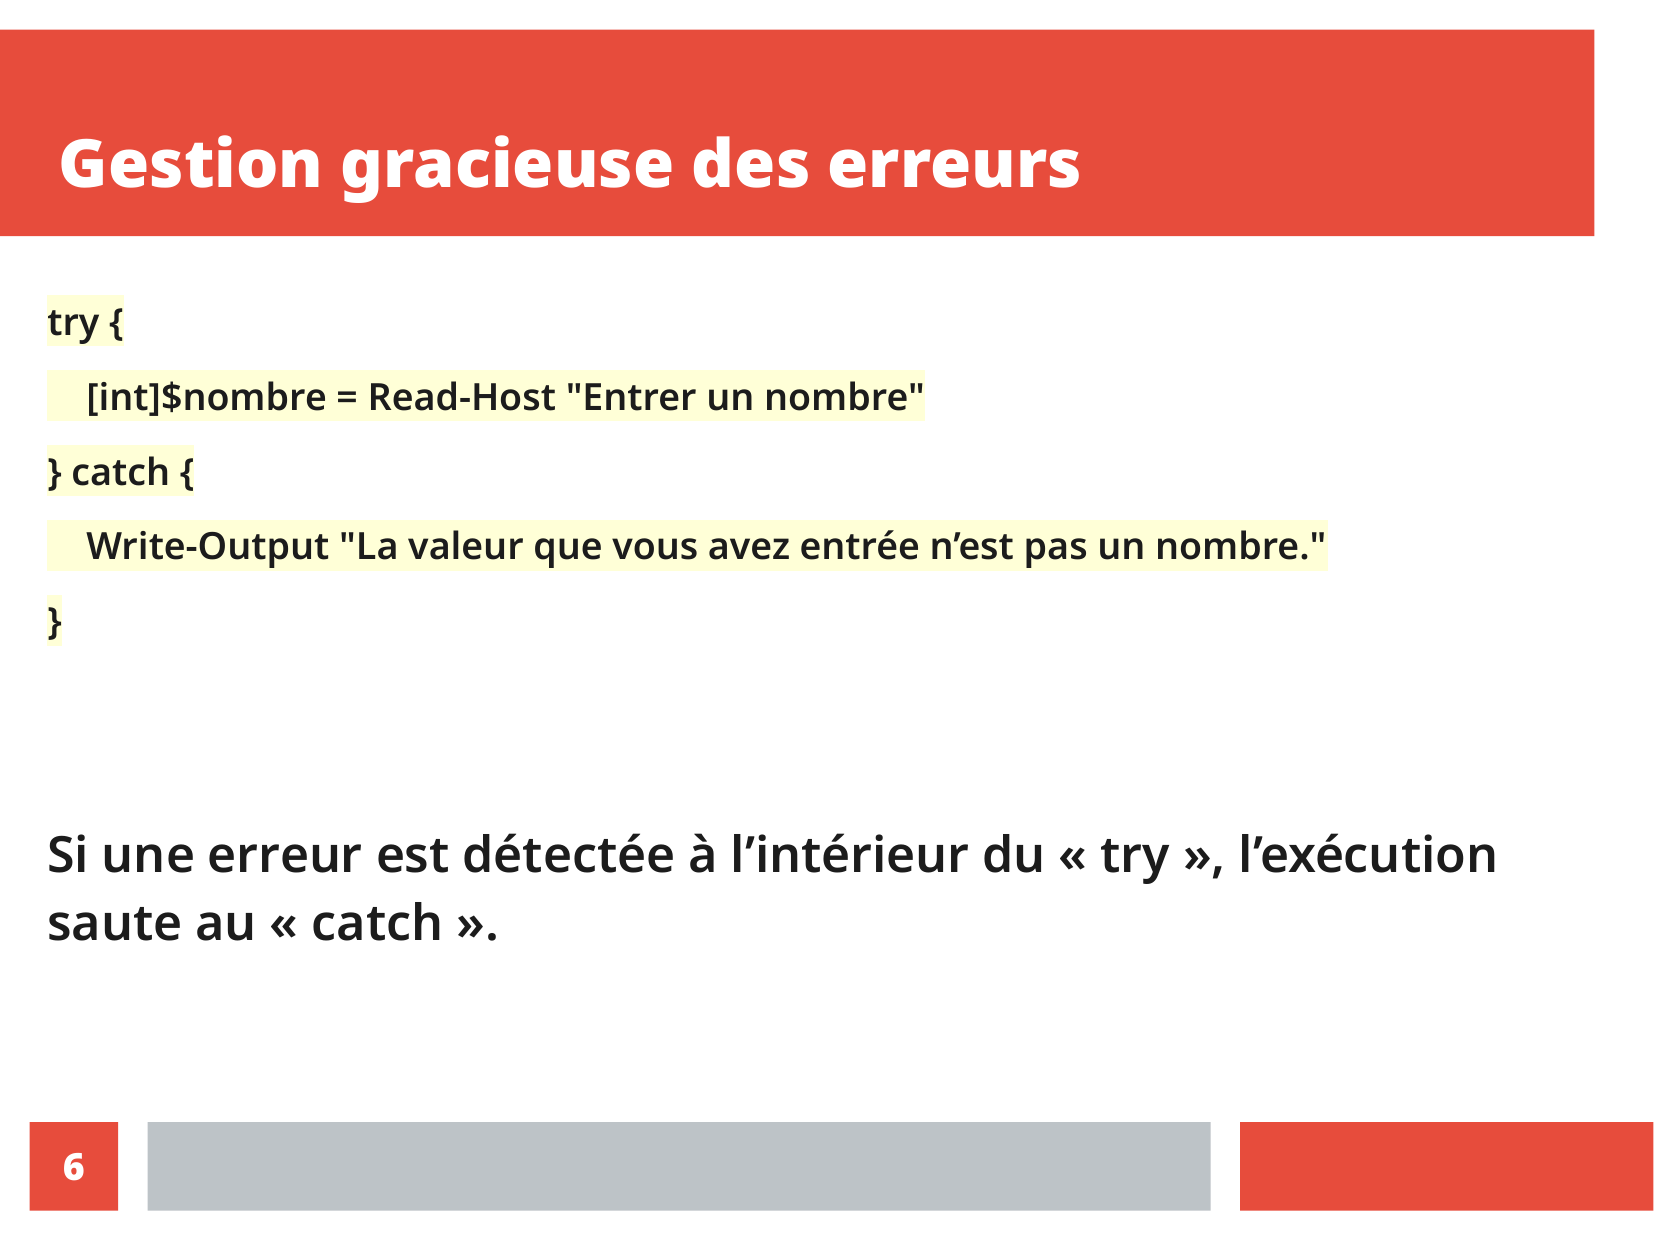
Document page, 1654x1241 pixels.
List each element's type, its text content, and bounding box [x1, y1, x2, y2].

list try { [int]$nombre = Read-Host "Entrer un nombre" } catch { Write-Output "La valeur que vous avez entrée n’est pas un nombre." } Si une erreur est détectée à l’intérieur du « try », l’exécution saute au « catch ». [47, 295, 1595, 1063]
title Gestion gracieuse des erreurs [59, 59, 1595, 207]
